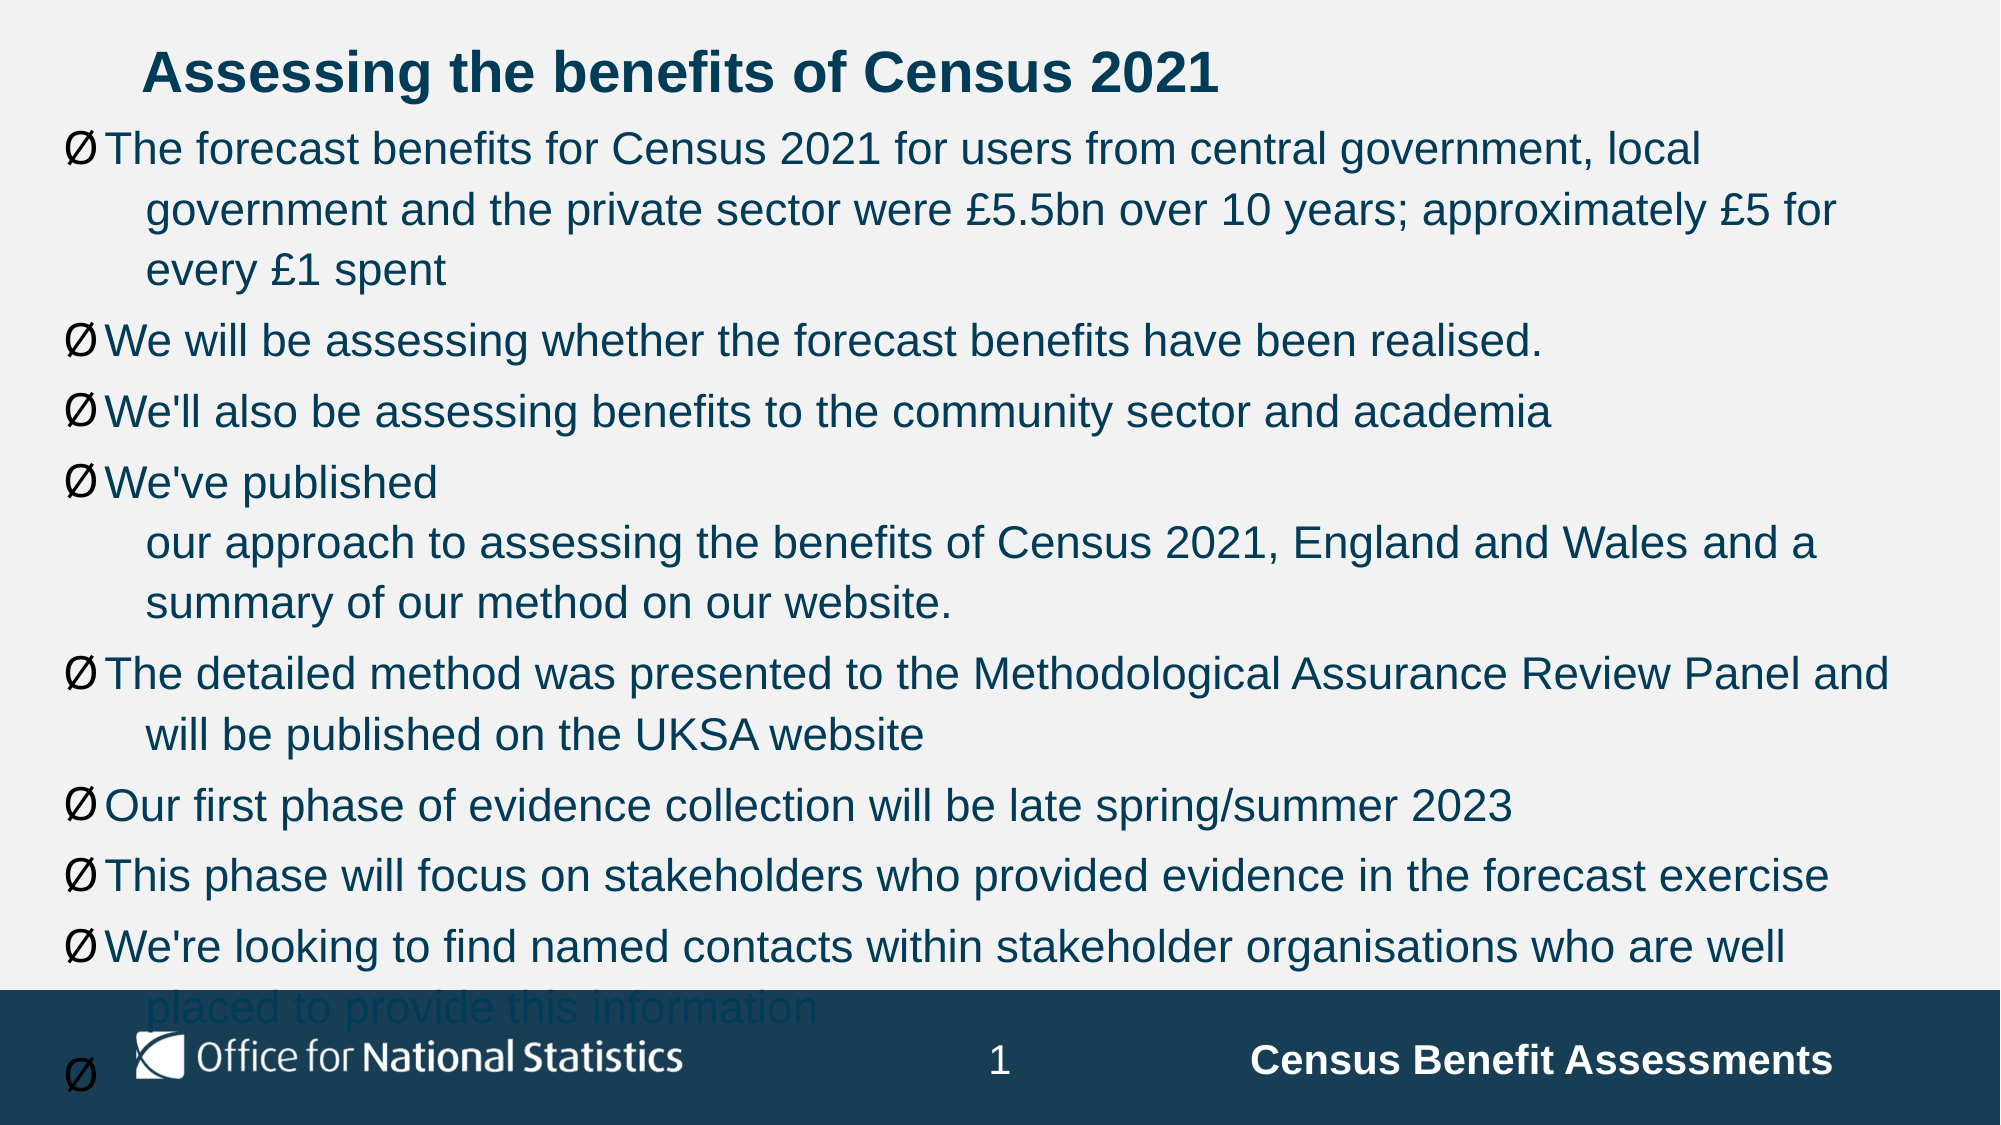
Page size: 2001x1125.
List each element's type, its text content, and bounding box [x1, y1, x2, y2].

list The forecast benefits for Census 2021 for users from central government, local government and the private sector were £5.5bn over 10 years; approximately £5 for every £1 spent We will be assessing whether the forecast benefits have been realised. We'll also be assessing benefits to the community sector and academia We've published our approach to assessing the benefits of Census 2021, England and Wales and a summary of our method on our website. The detailed method was presented to the Methodological Assurance Review Panel and will be published on the UKSA website Our first phase of evidence collection will be late spring/summer 2023 This phase will focus on stakeholders who provided evidence in the forecast exercise We're looking to find named contacts within stakeholder organisations who are well placed to provide this information [63, 113, 1911, 990]
title Assessing the benefits of Census 2021 [141, 38, 1867, 107]
text_box 1 [764, 1025, 1235, 1086]
text_box Census Benefit Assessments [1235, 1025, 1866, 1086]
